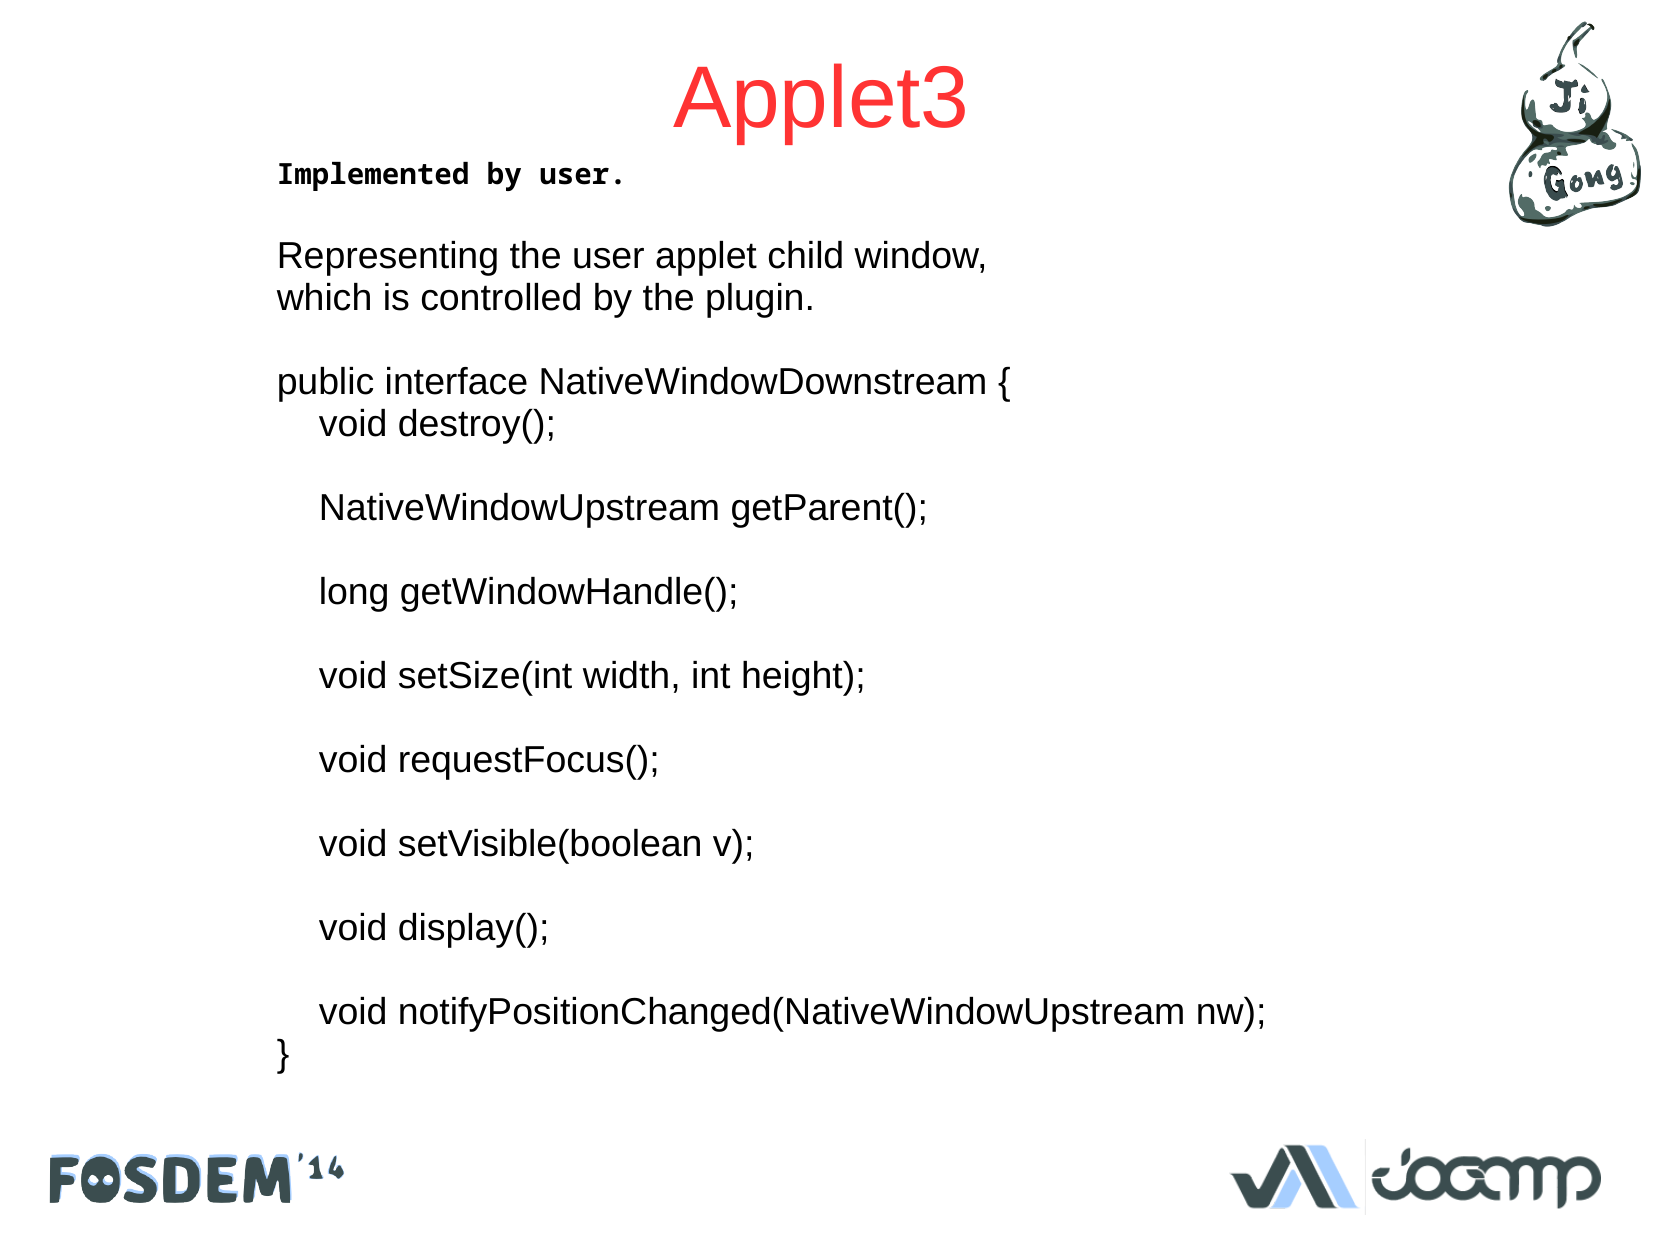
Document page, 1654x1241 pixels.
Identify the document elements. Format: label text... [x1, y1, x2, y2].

picture [1425, 19, 1654, 228]
picture [1228, 1139, 1601, 1215]
picture [0, 914, 400, 1241]
title Applet3 [68, 27, 1576, 166]
text_box Implemented by user. Representing the user applet child window, which is controlled by the plugin. public interface NativeWindowDownstream { void destroy(); NativeWindowUpstream getParent(); long getWindowHandle(); void setSize(int width, int height); void requestFocus(); void setVisible(boolean v); void display(); void notifyPositionChanged(NativeWindowUpstream nw); } [262, 145, 1643, 1119]
